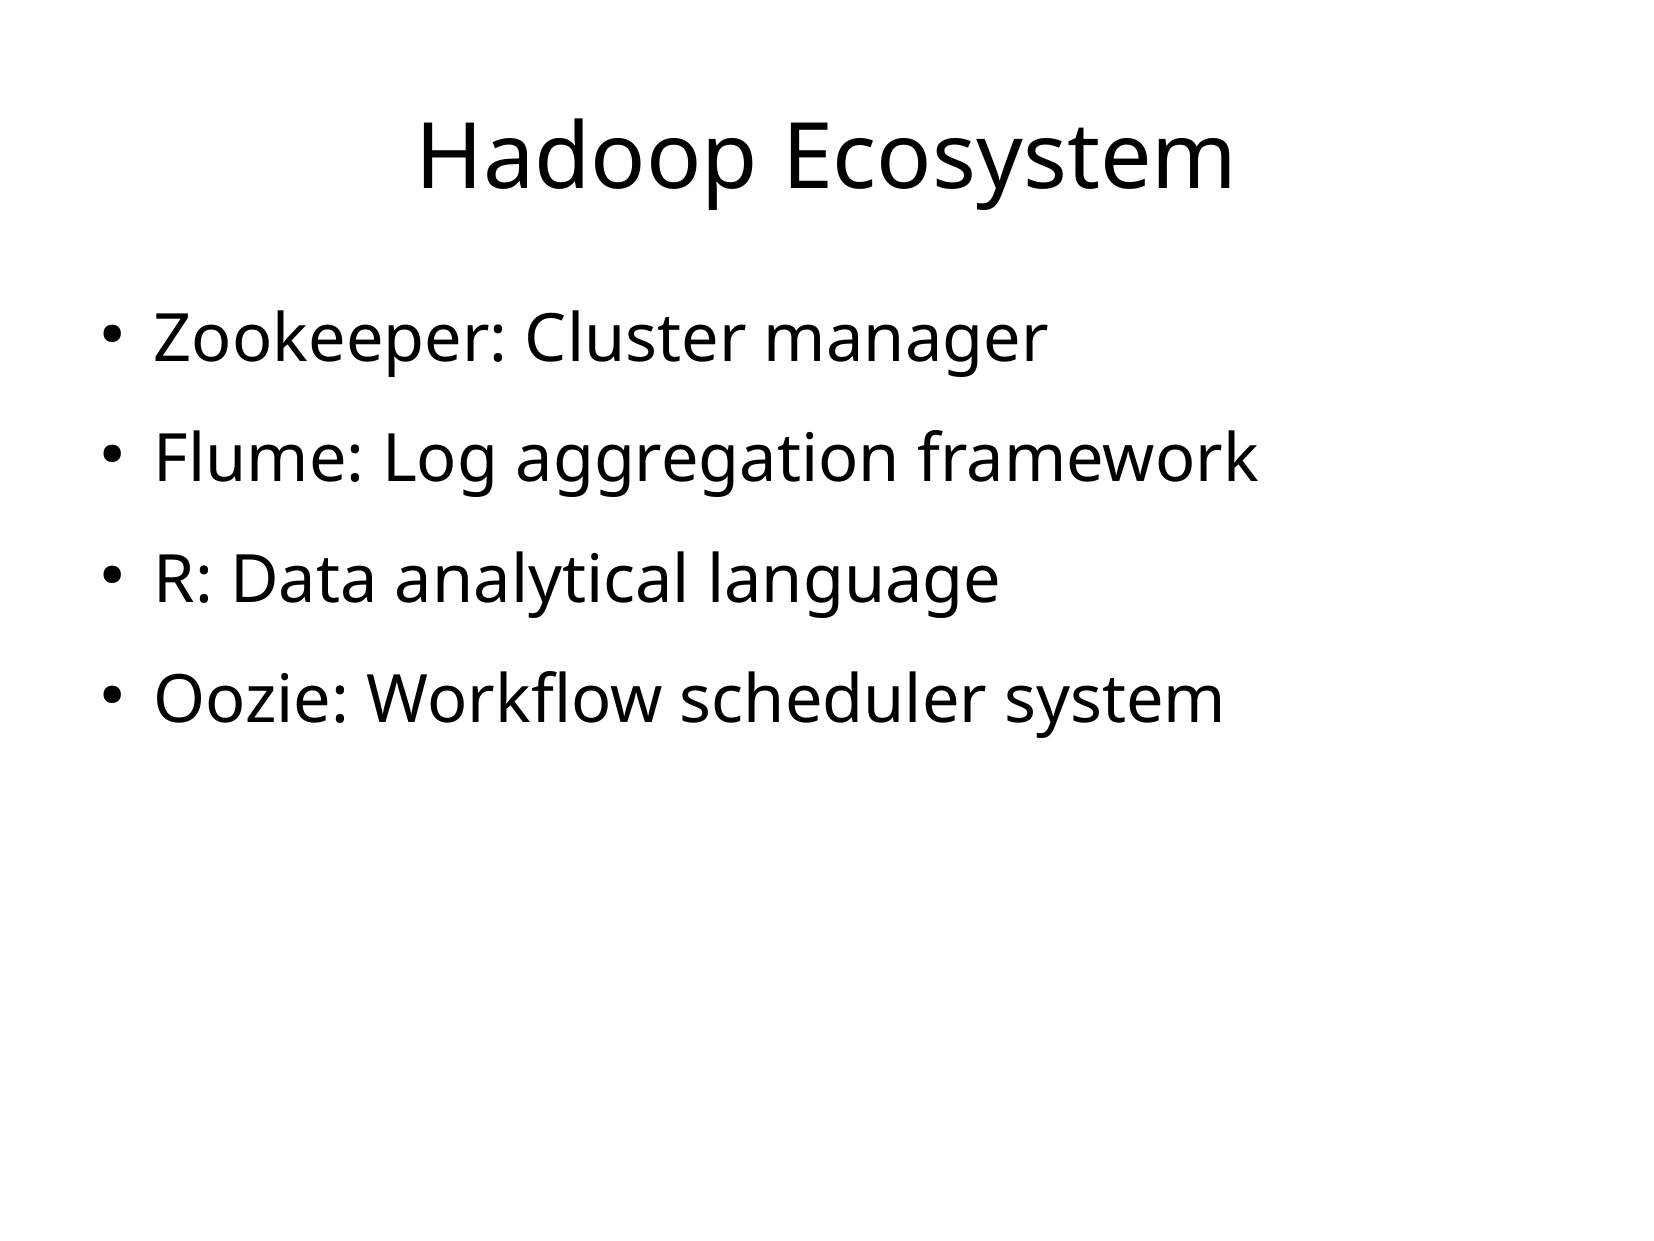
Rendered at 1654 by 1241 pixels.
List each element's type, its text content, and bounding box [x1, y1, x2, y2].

list Zookeeper: Cluster manager Flume: Log aggregation framework R: Data analytical language Oozie: Workflow scheduler system [82, 290, 1538, 1010]
title Hadoop Ecosystem [82, 49, 1571, 257]
